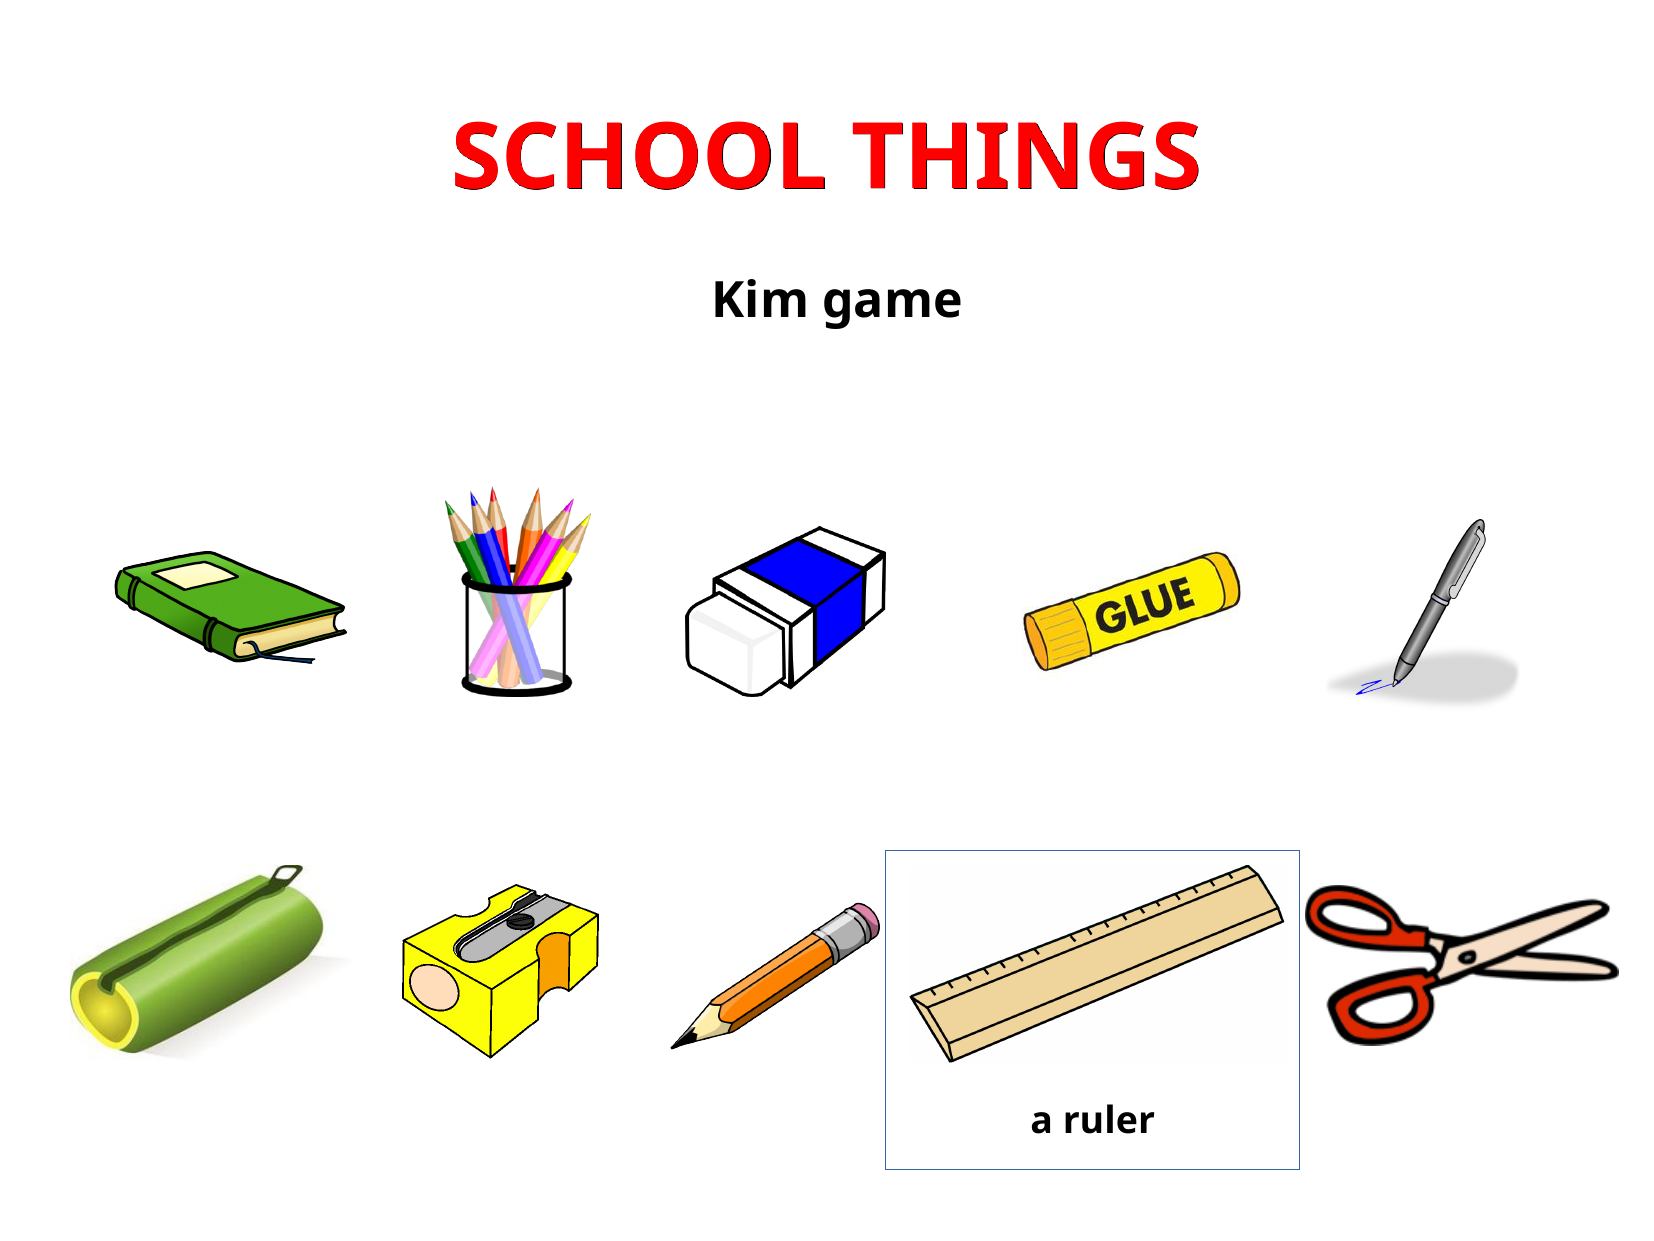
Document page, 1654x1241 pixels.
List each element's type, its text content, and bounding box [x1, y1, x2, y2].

picture [70, 865, 355, 1063]
picture [377, 850, 628, 1083]
picture [909, 865, 1286, 1063]
picture [1305, 885, 1619, 1046]
picture [108, 543, 355, 674]
text_box Kim game [696, 256, 1111, 334]
text_box a ruler [1015, 1086, 1252, 1148]
picture [445, 486, 591, 697]
picture [1022, 502, 1241, 721]
picture [685, 526, 886, 697]
picture [661, 890, 885, 1062]
picture [1311, 519, 1533, 717]
title SCHOOL THINGS [82, 49, 1571, 257]
